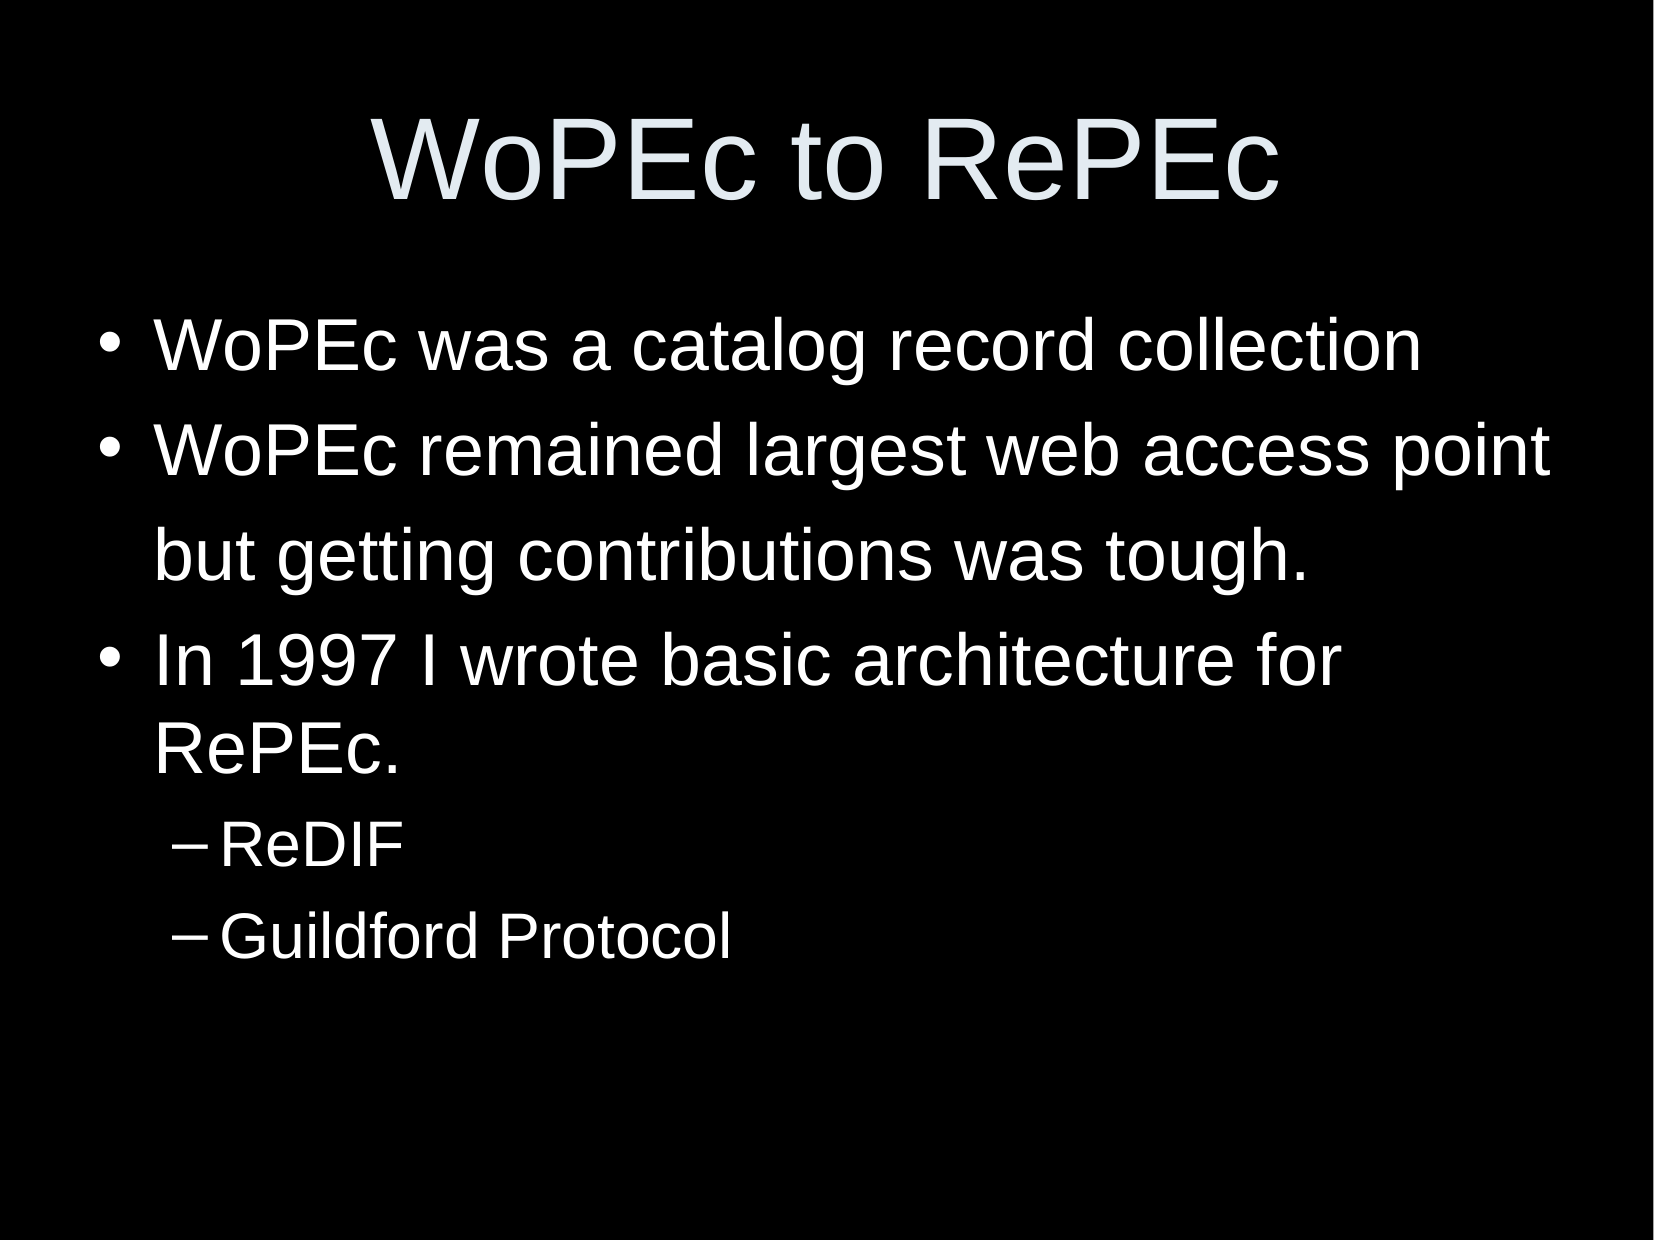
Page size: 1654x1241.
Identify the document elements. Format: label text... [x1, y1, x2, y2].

list WoPEc was a catalog record collection WoPEc remained largest web access point but getting contributions was tough. In 1997 I wrote basic architecture for RePEc. ReDIF Guildford Protocol [82, 289, 1571, 1108]
title WoPEc to RePEc [82, 49, 1571, 257]
